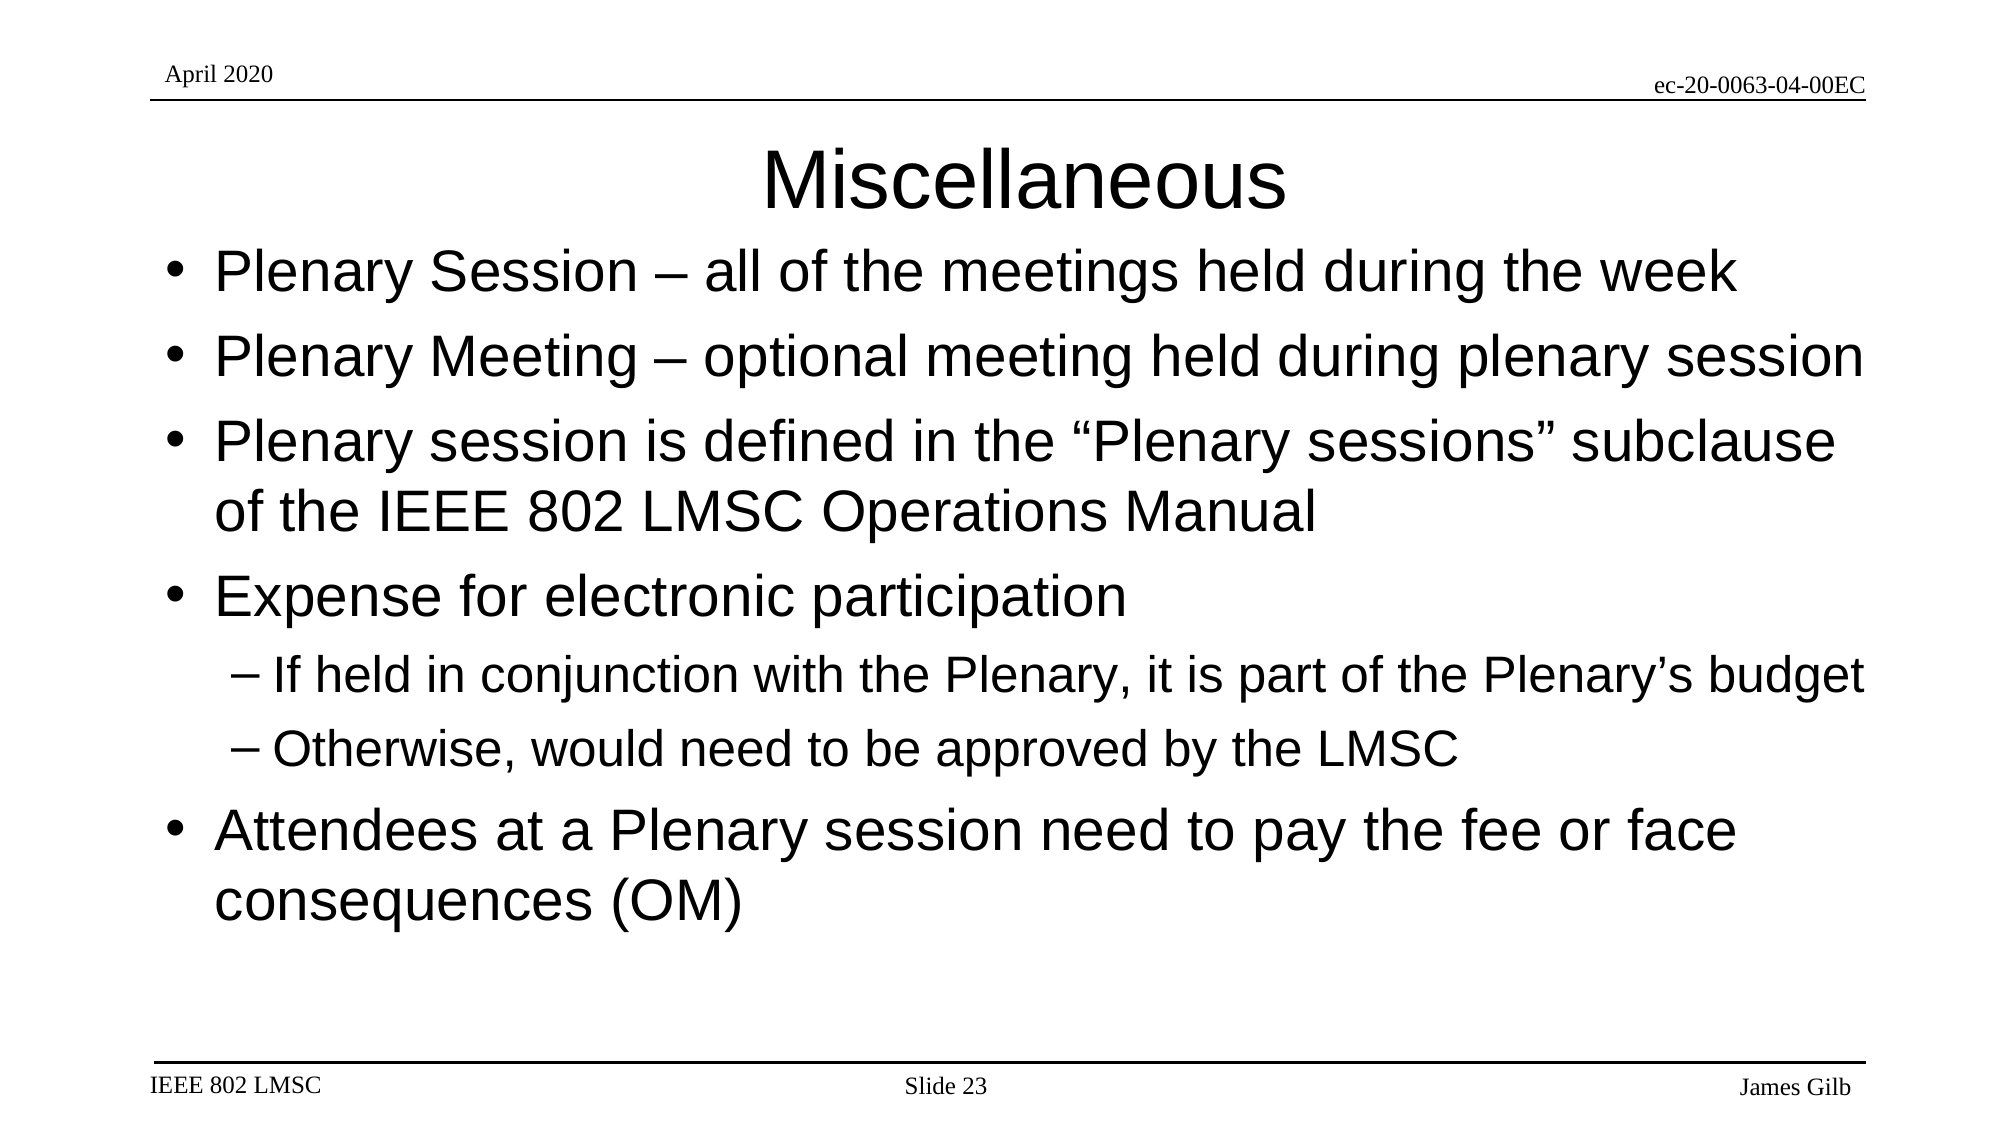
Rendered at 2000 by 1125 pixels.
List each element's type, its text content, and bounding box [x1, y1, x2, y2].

list Plenary Session – all of the meetings held during the week Plenary Meeting – optional meeting held during plenary session Plenary session is defined in the “Plenary sessions” subclause of the IEEE 802 LMSC Operations Manual Expense for electronic participation If held in conjunction with the Plenary, it is part of the Plenary’s budget Otherwise, would need to be approved by the LMSC Attendees at a Plenary session need to pay the fee or face consequences (OM) [149, 224, 1900, 1036]
title Miscellaneous [149, 112, 1900, 224]
